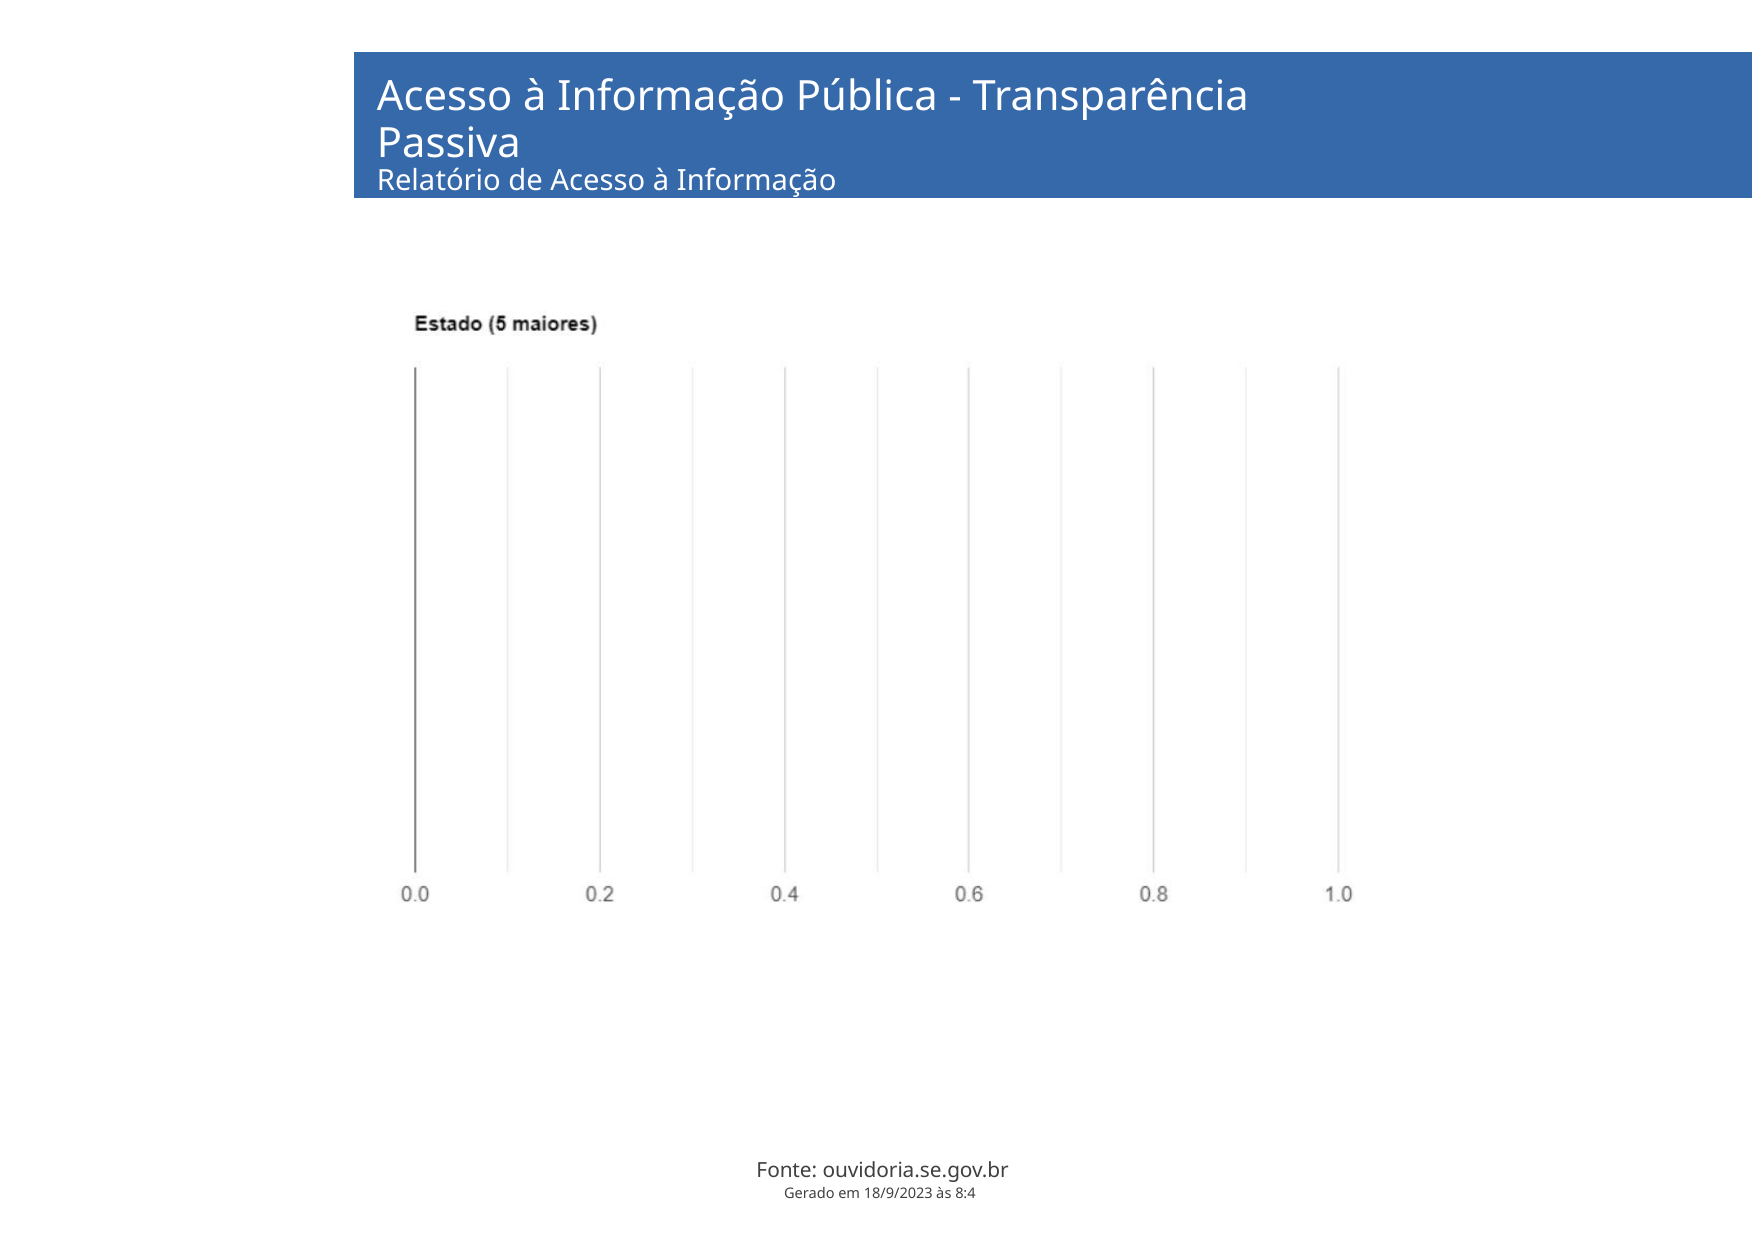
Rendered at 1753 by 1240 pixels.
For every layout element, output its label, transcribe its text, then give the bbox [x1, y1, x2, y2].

text_box Fonte: ouvidoria.se.gov.br [756, 1158, 1023, 1182]
text_box [155, 211, 1599, 1028]
text_box [354, 52, 1752, 198]
text_box Gerado em 18/9/2023 às 8:4 [784, 1184, 995, 1202]
text_box Acesso à Informação Pública - Transparência Passiva Relatório de Acesso à Informação SETURAgosto a Agosto de 2023 [376, 72, 1403, 228]
